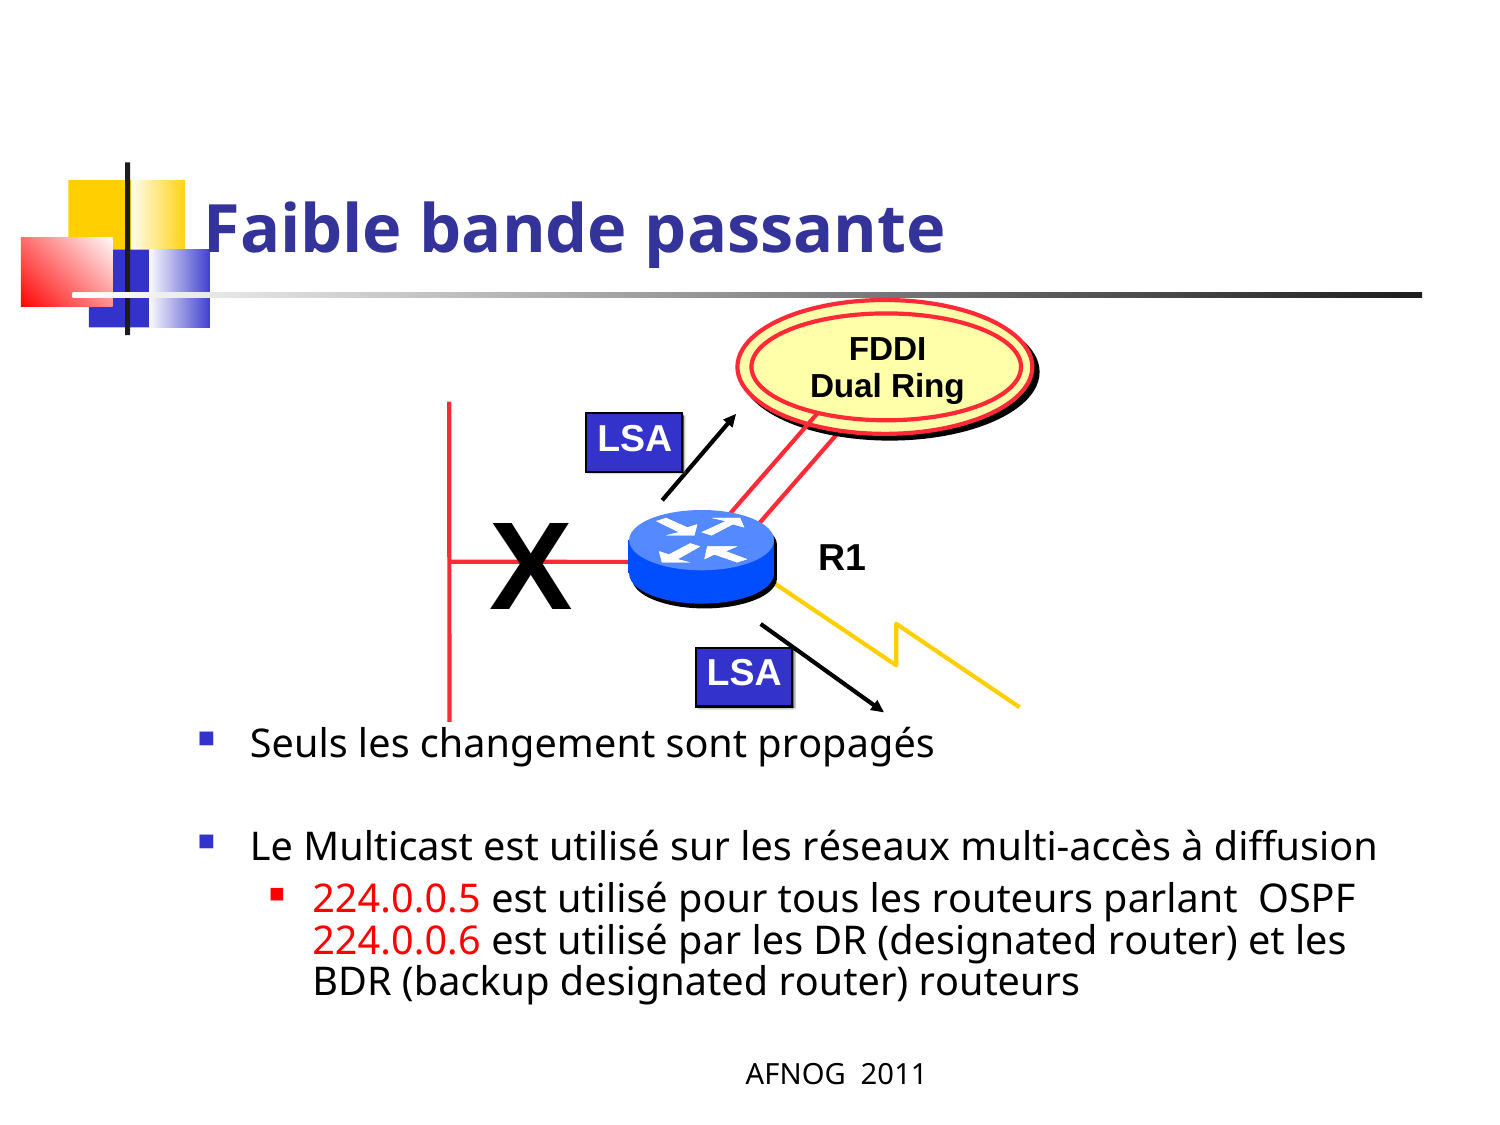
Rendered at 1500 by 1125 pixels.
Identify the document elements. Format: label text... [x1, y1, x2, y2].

text_box LSA [582, 410, 688, 468]
text_box [696, 702, 793, 707]
list Seuls les changement sont propagés Le Multicast est utilisé sur les réseaux multi-accès à diffusion 224.0.0.5 est utilisé pour tous les routeurs parlant OSPF 224.0.0.6 est utilisé par les DR (designated router) et les BDR (backup designated router) routeurs [183, 716, 1412, 1043]
title Faible bande passante [188, 35, 1468, 276]
text_box LSA [691, 645, 797, 702]
picture [623, 505, 787, 620]
text_box [737, 299, 1040, 441]
text_box R1 [803, 529, 881, 586]
text_box AFNOG 2011 [599, 1043, 1074, 1099]
text_box FDDI Dual Ring [792, 322, 983, 414]
text_box X [475, 490, 589, 645]
text_box [586, 468, 683, 472]
